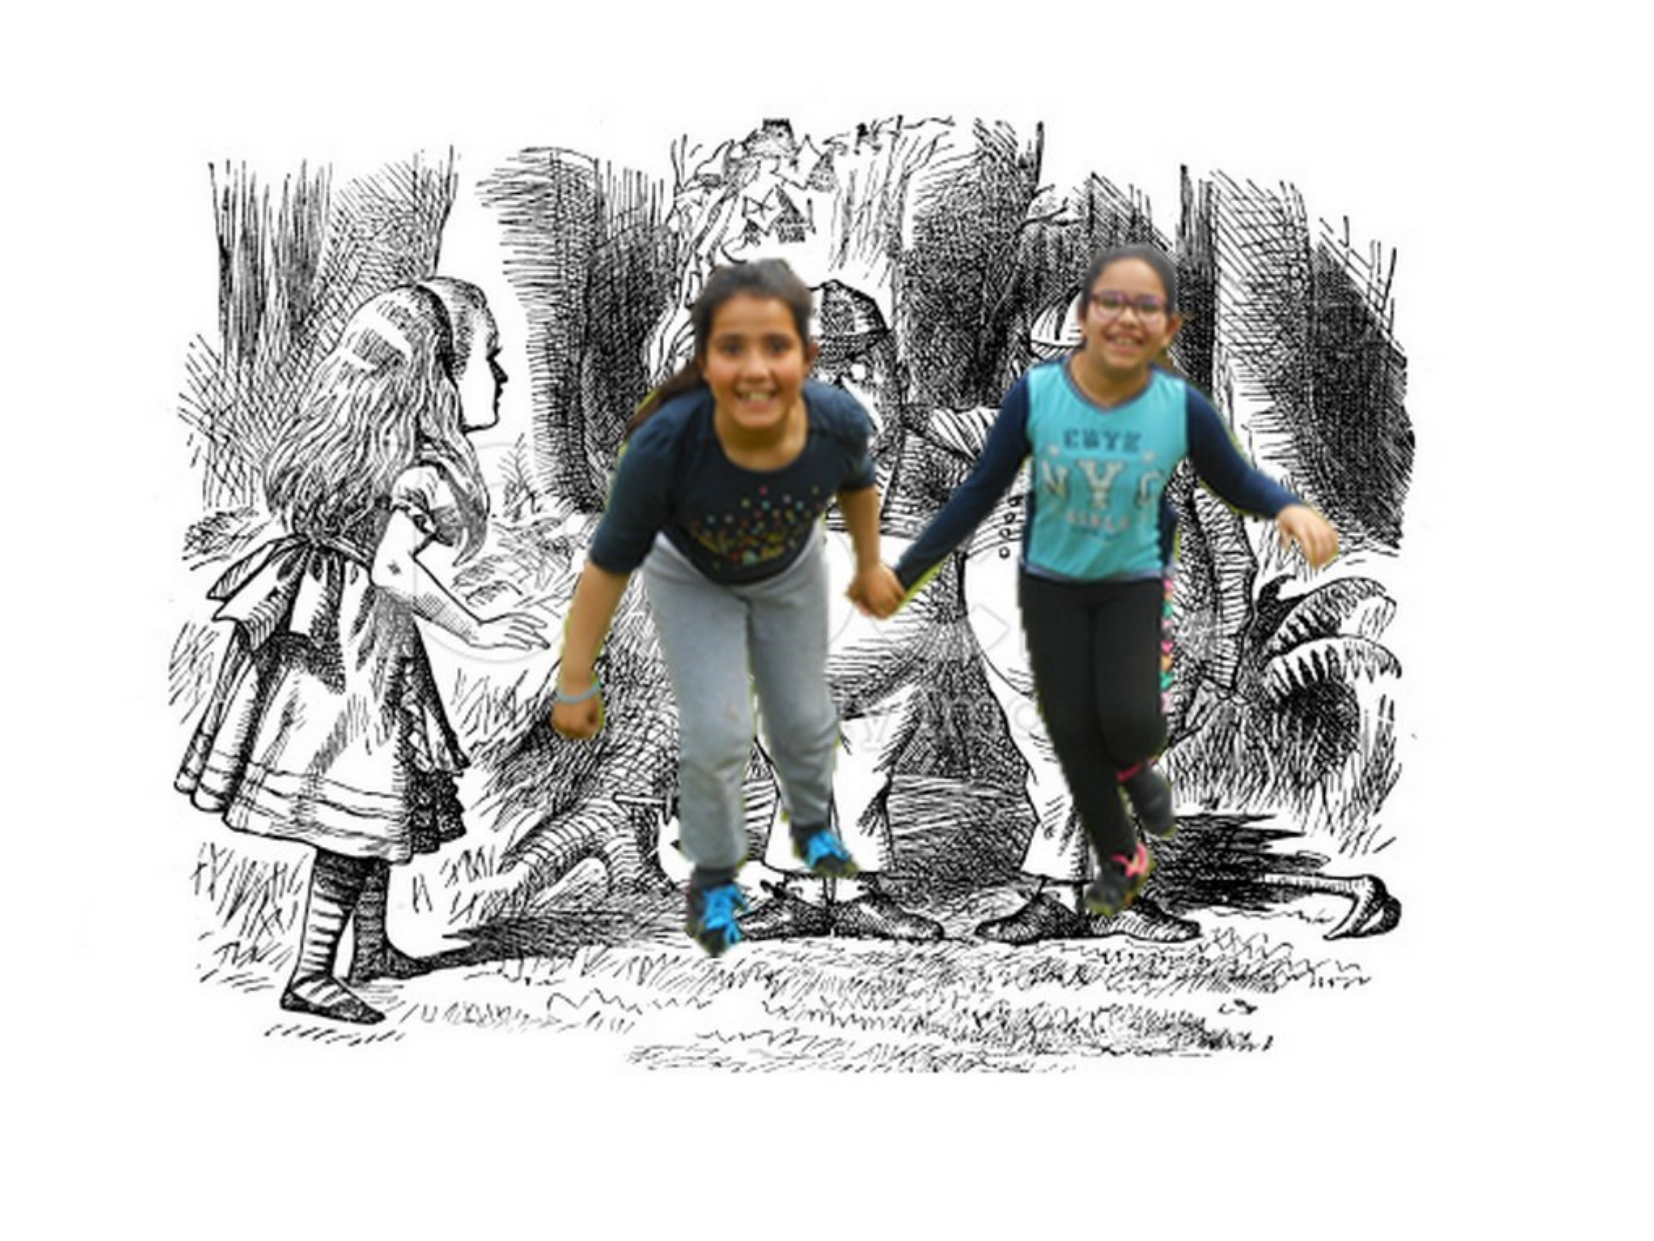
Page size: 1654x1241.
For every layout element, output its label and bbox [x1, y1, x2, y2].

picture [70, 82, 1530, 1112]
